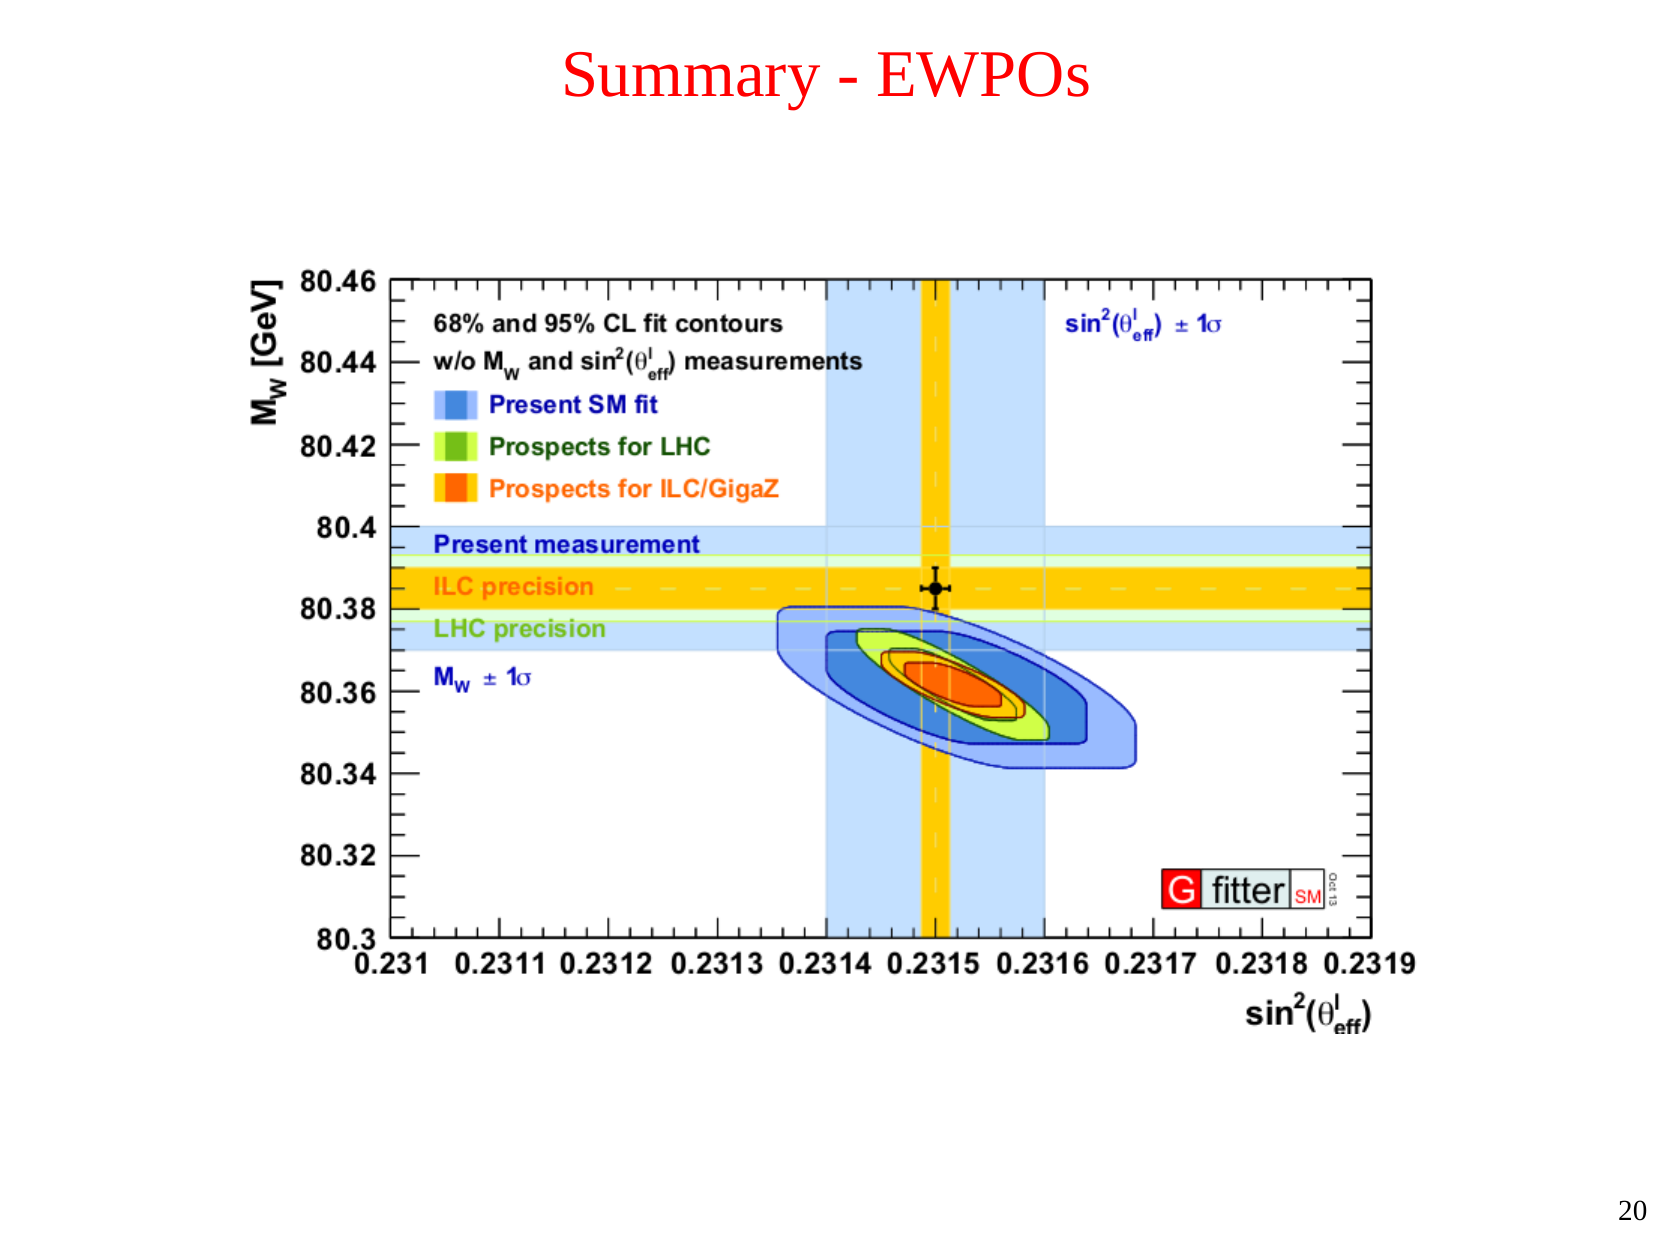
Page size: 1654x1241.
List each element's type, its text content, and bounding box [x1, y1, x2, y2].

picture [249, 233, 1430, 1034]
title Summary - EWPOs [128, 5, 1541, 144]
